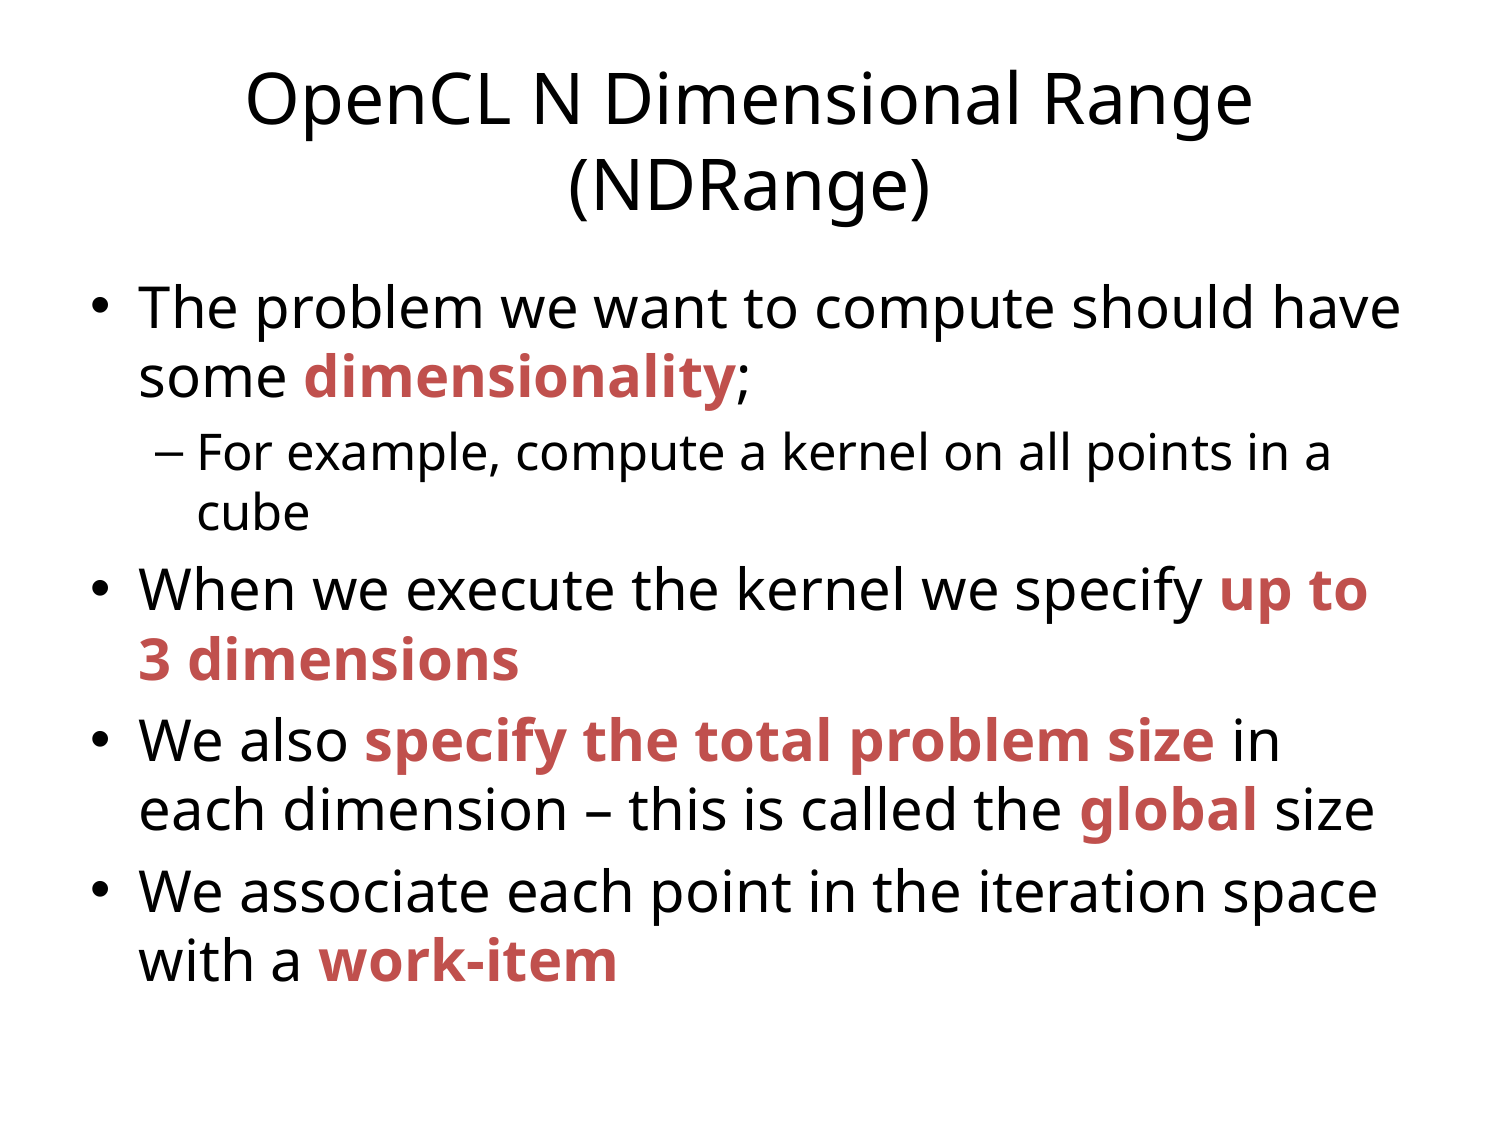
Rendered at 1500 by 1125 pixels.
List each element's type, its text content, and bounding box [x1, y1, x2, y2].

list The problem we want to compute should have some dimensionality; For example, compute a kernel on all points in a cube When we execute the kernel we specify up to 3 dimensions We also specify the total problem size in each dimension – this is called the global size We associate each point in the iteration space with a work-item [75, 262, 1425, 1005]
title OpenCL N Dimensional Range (NDRange) [75, 45, 1425, 233]
